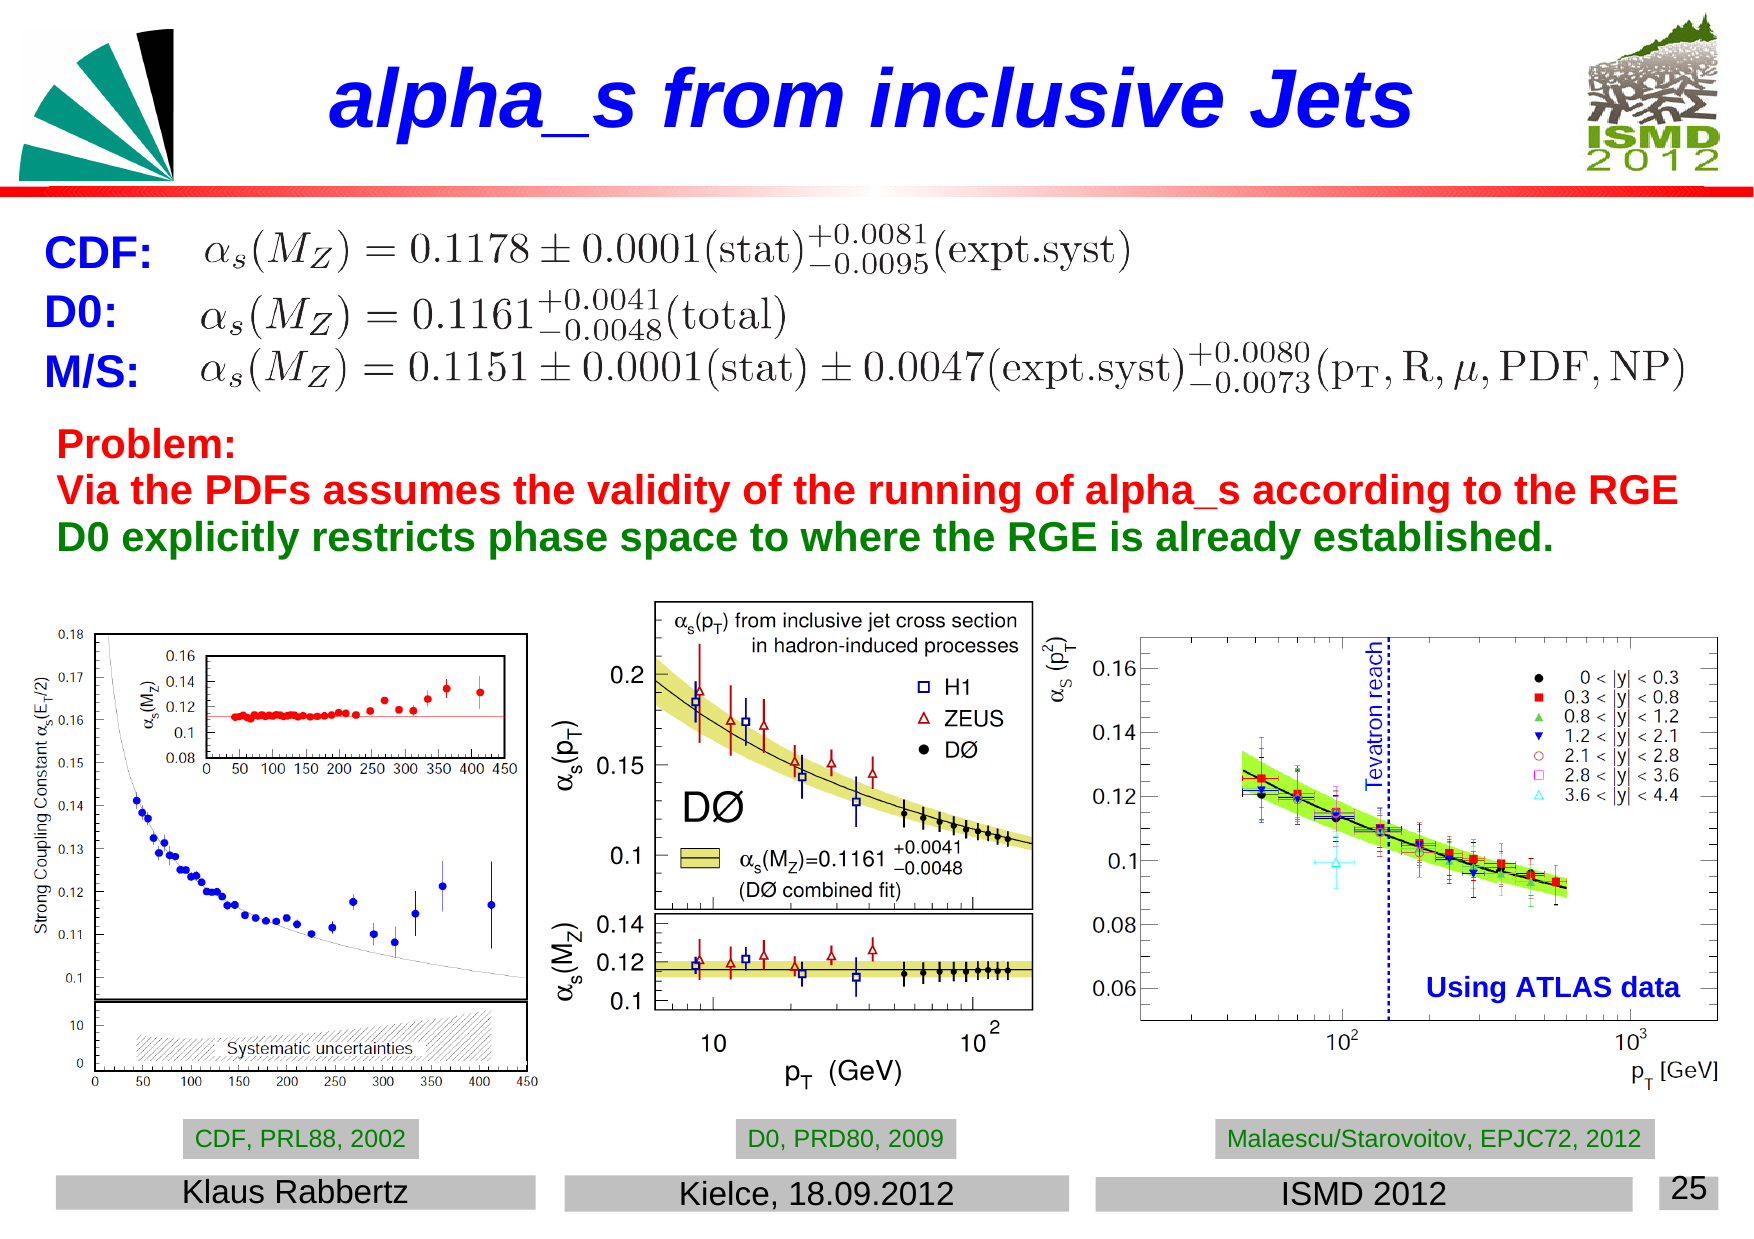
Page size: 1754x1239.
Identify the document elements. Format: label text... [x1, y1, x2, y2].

text_box Using ATLAS data [1414, 965, 1692, 1010]
picture [19, 29, 174, 183]
title alpha_s from inclusive Jets [220, 16, 1525, 182]
text_box Malaescu/Starovoitov, EPJC72, 2012 [1215, 1119, 1655, 1159]
text_box D0, PRD80, 2009 [735, 1119, 957, 1159]
picture [1579, 5, 1727, 177]
text_box D0: [33, 280, 131, 344]
picture [196, 285, 1690, 400]
text_box CDF, PRL88, 2002 [183, 1119, 419, 1159]
picture [25, 598, 1724, 1094]
text_box Problem: Via the PDFs assumes the validity of the running of alpha_s according to the RGE D0 explicitly restricts phase space to where the RGE is already established. [44, 414, 1691, 566]
text_box M/S: [33, 339, 154, 403]
text_box CDF: [33, 221, 170, 285]
picture [200, 220, 1137, 281]
